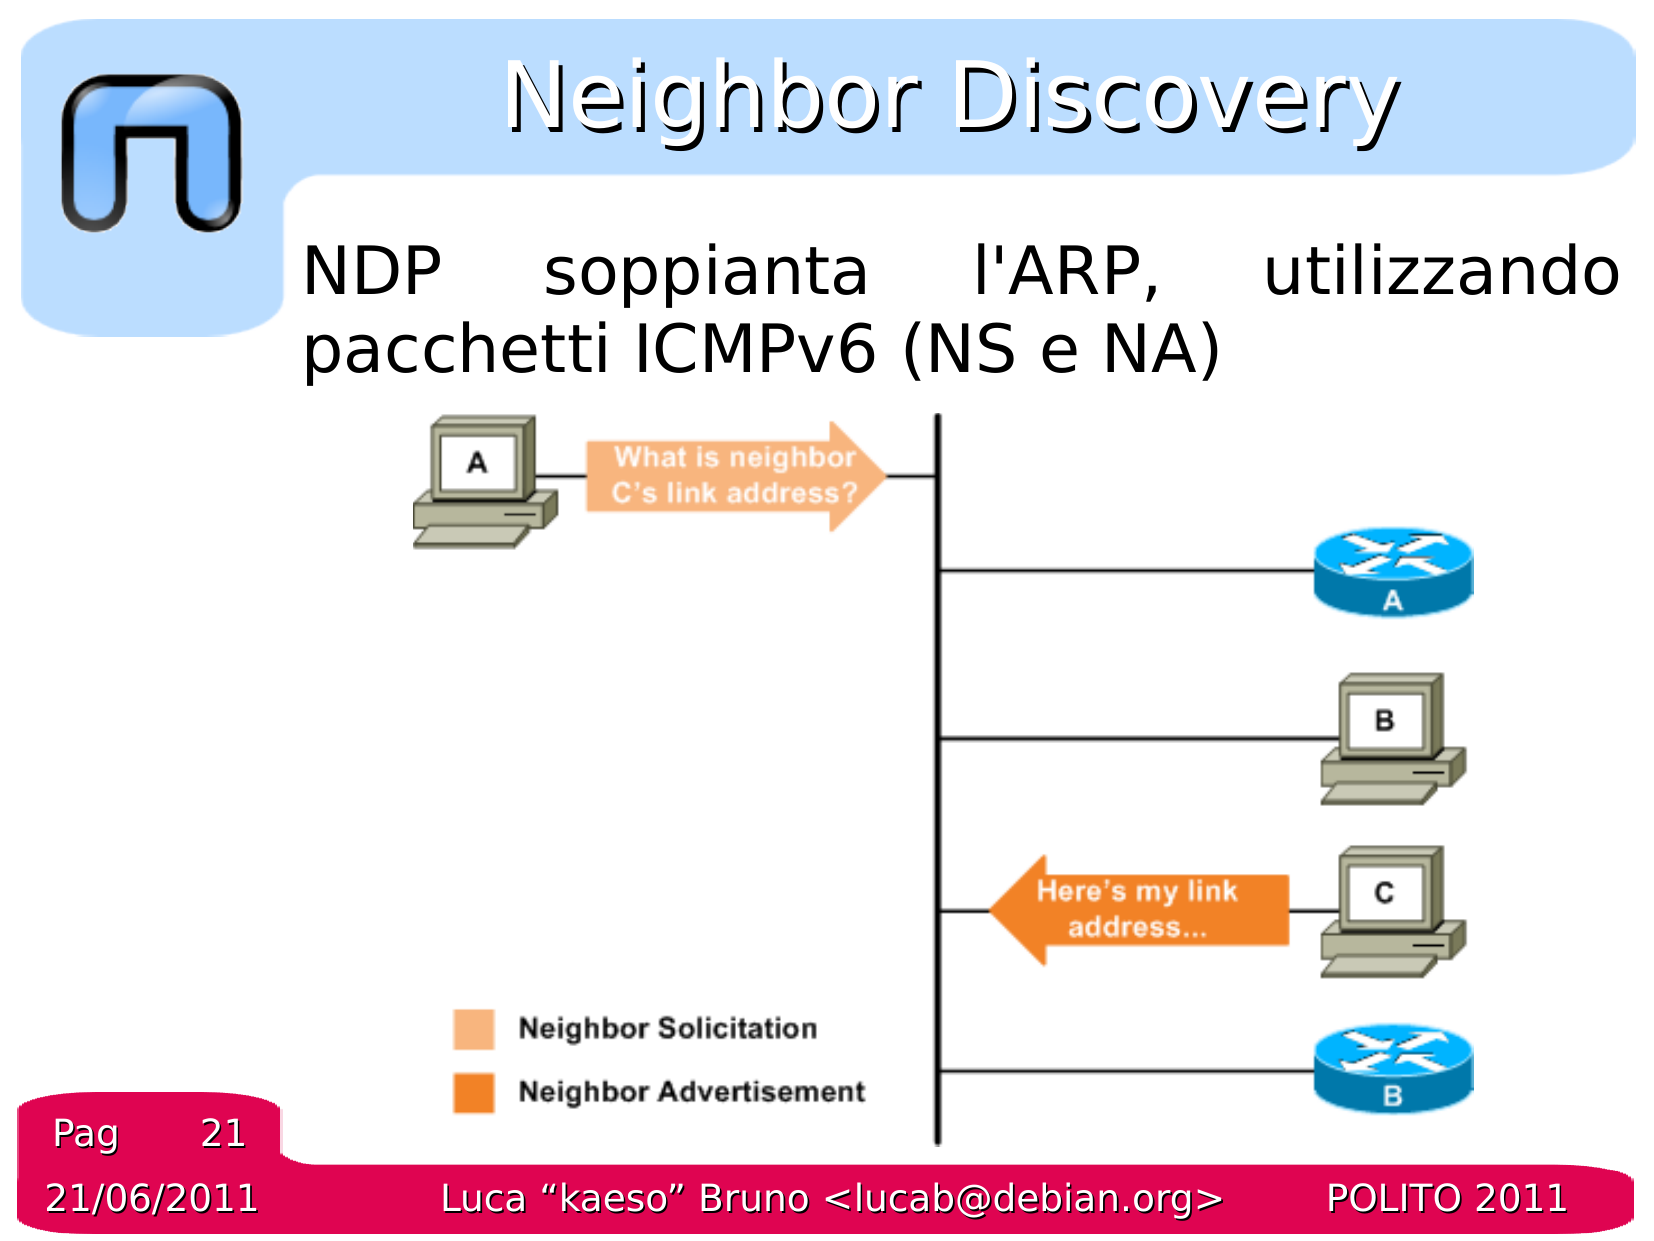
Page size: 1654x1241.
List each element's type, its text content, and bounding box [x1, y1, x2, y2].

subtitle NDP soppianta l'ARP, utilizzando pacchetti ICMPv6 (NS e NA) [301, 206, 1625, 414]
title Neighbor Discovery [265, 0, 1636, 193]
text_box Pag <numero> [38, 1104, 424, 1178]
picture [17, 413, 1634, 1234]
picture [0, 19, 1636, 337]
text_box Luca “kaeso” Bruno <lucab@debian.org> POLITO 2011 [425, 1169, 1585, 1241]
text_box 21/06/2011 [29, 1169, 284, 1241]
